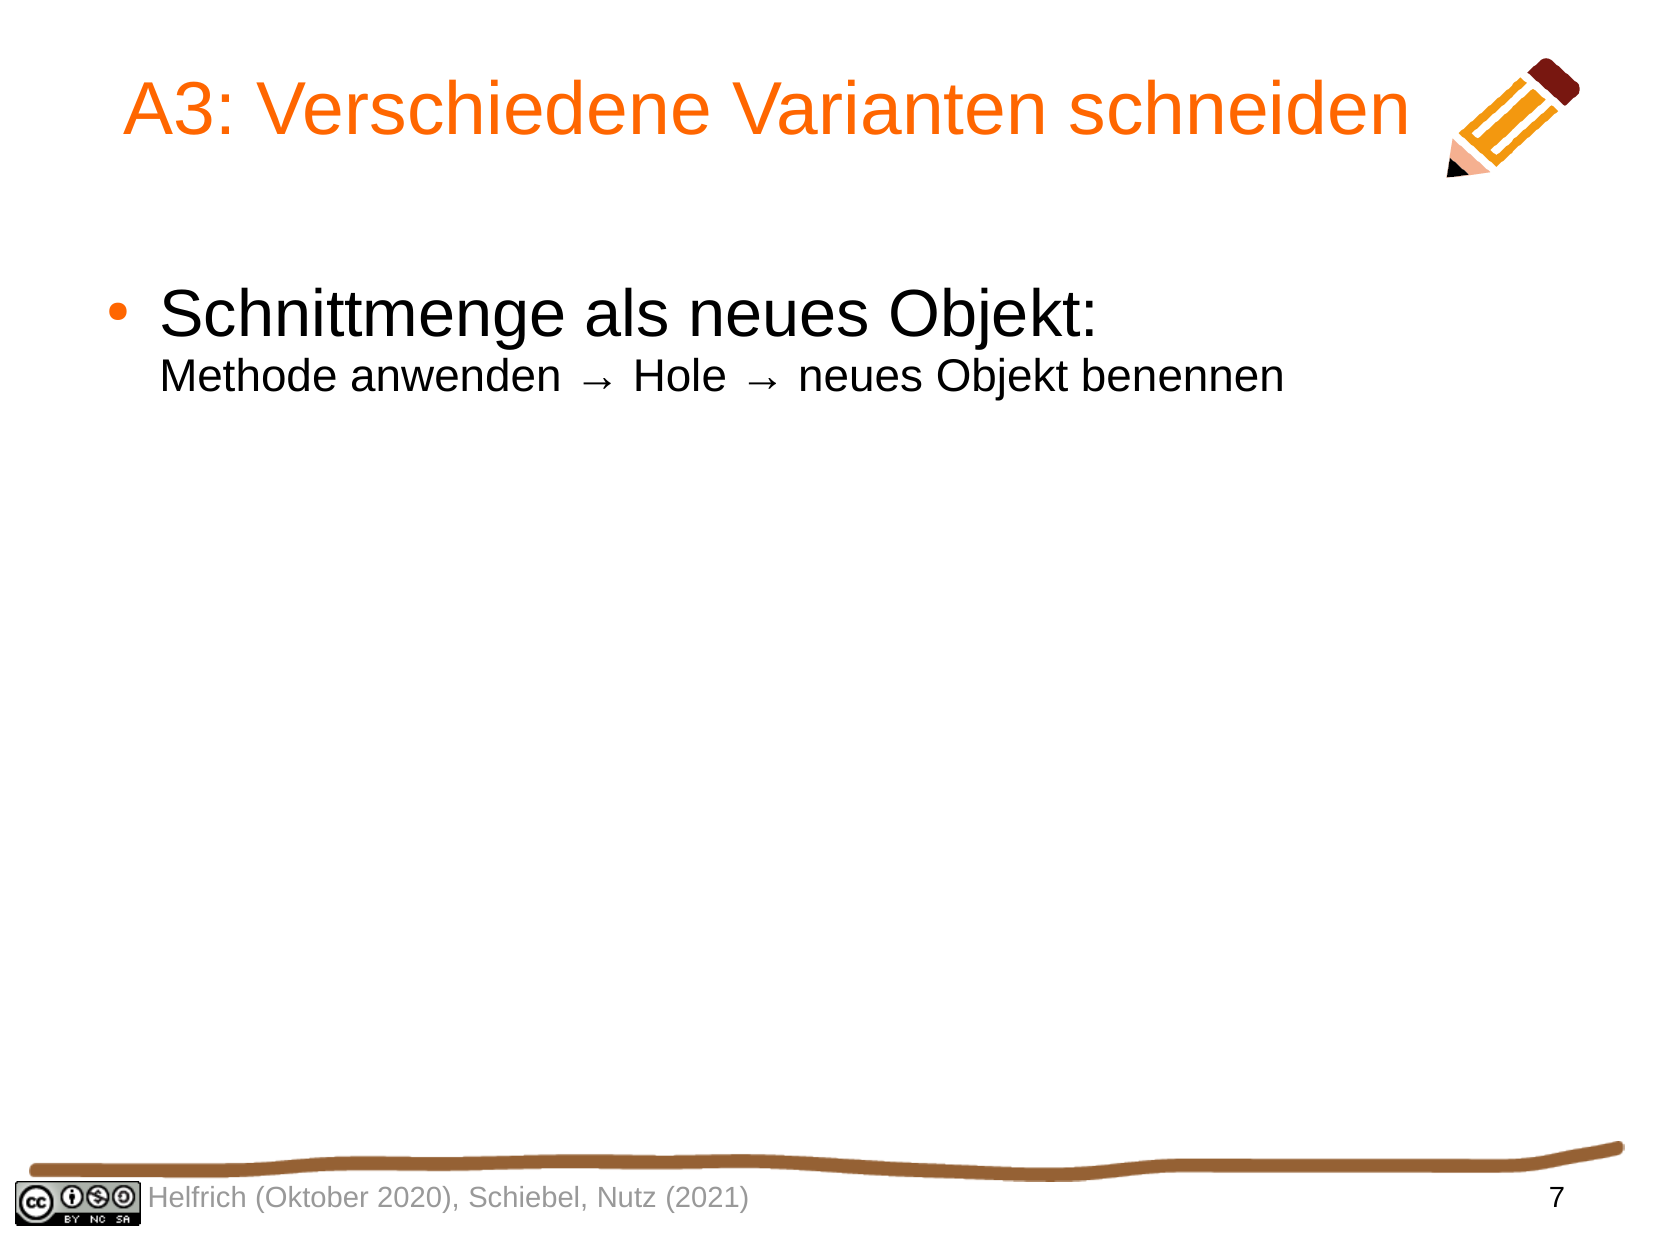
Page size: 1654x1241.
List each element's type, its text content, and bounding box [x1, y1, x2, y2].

picture [15, 1141, 1625, 1226]
title A3: Verschiedene Varianten schneiden [88, 39, 1447, 178]
picture [1447, 58, 1580, 178]
list Schnittmenge als neues Objekt: Methode anwenden → Hole → neues Objekt benennen [88, 275, 1565, 1142]
